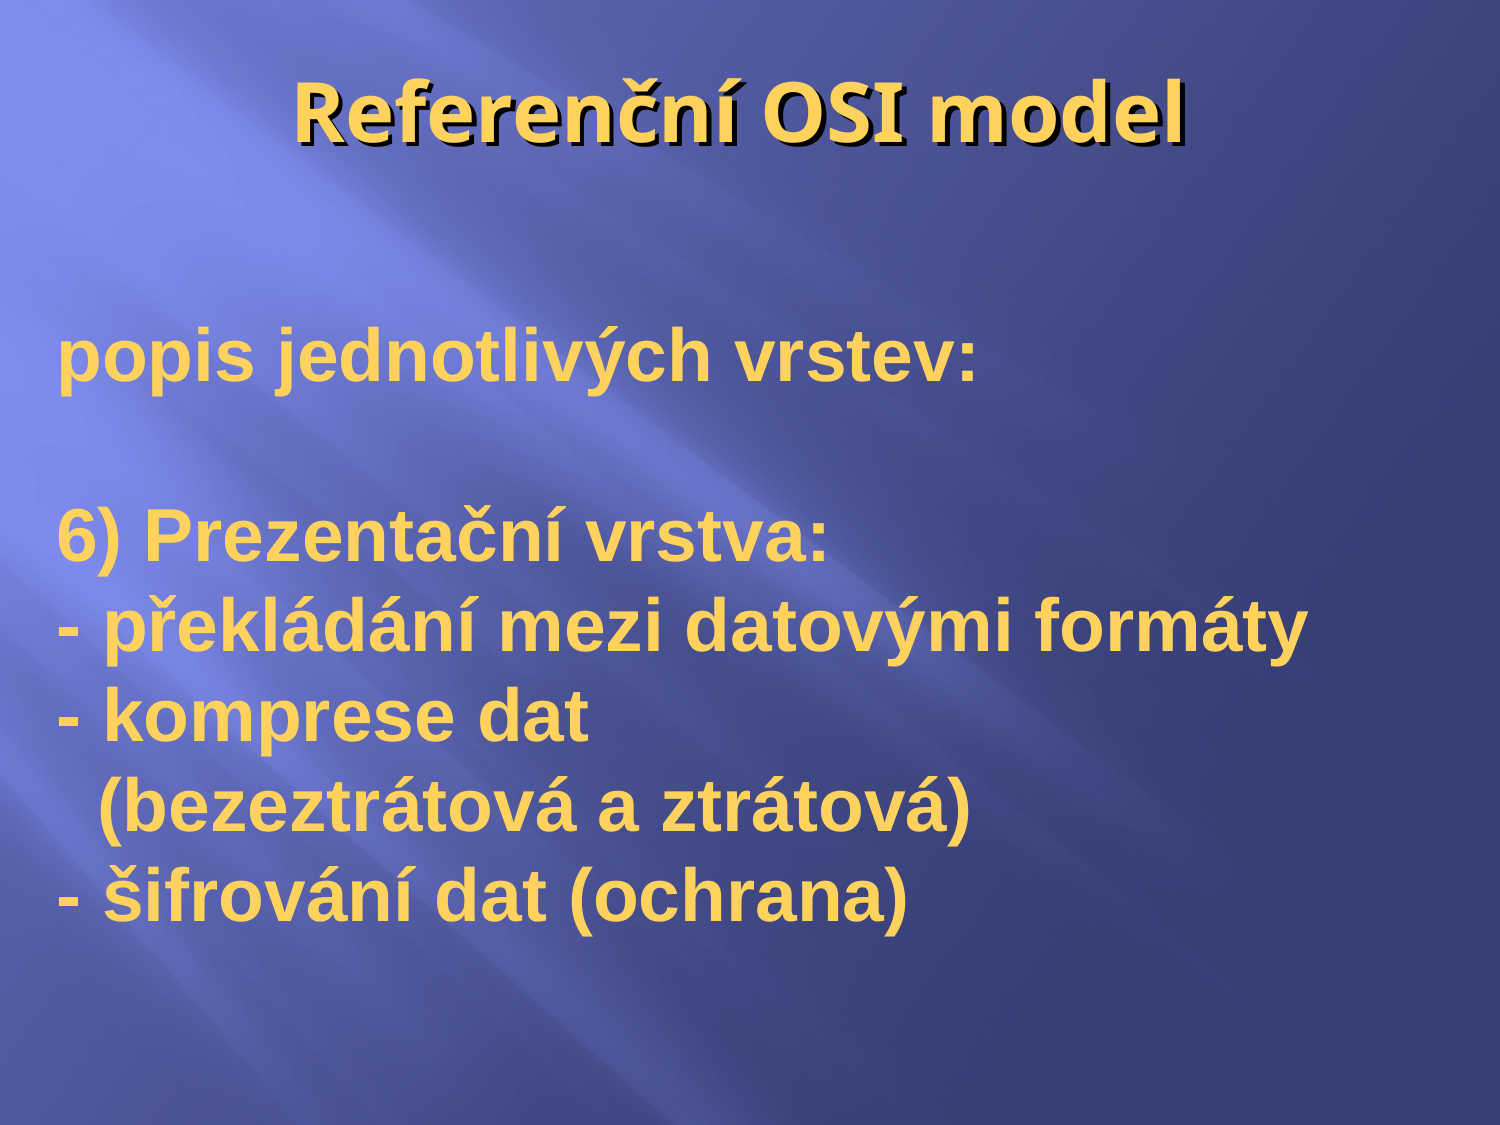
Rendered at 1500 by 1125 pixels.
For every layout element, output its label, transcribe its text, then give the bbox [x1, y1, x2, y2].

title Referenční OSI model [64, 45, 1436, 172]
text_box popis jednotlivých vrstev: 6) Prezentační vrstva: - překládání mezi datovými formáty - komprese dat (bezeztrátová a ztrátová) - šifrování dat (ochrana) [41, 172, 1459, 1071]
